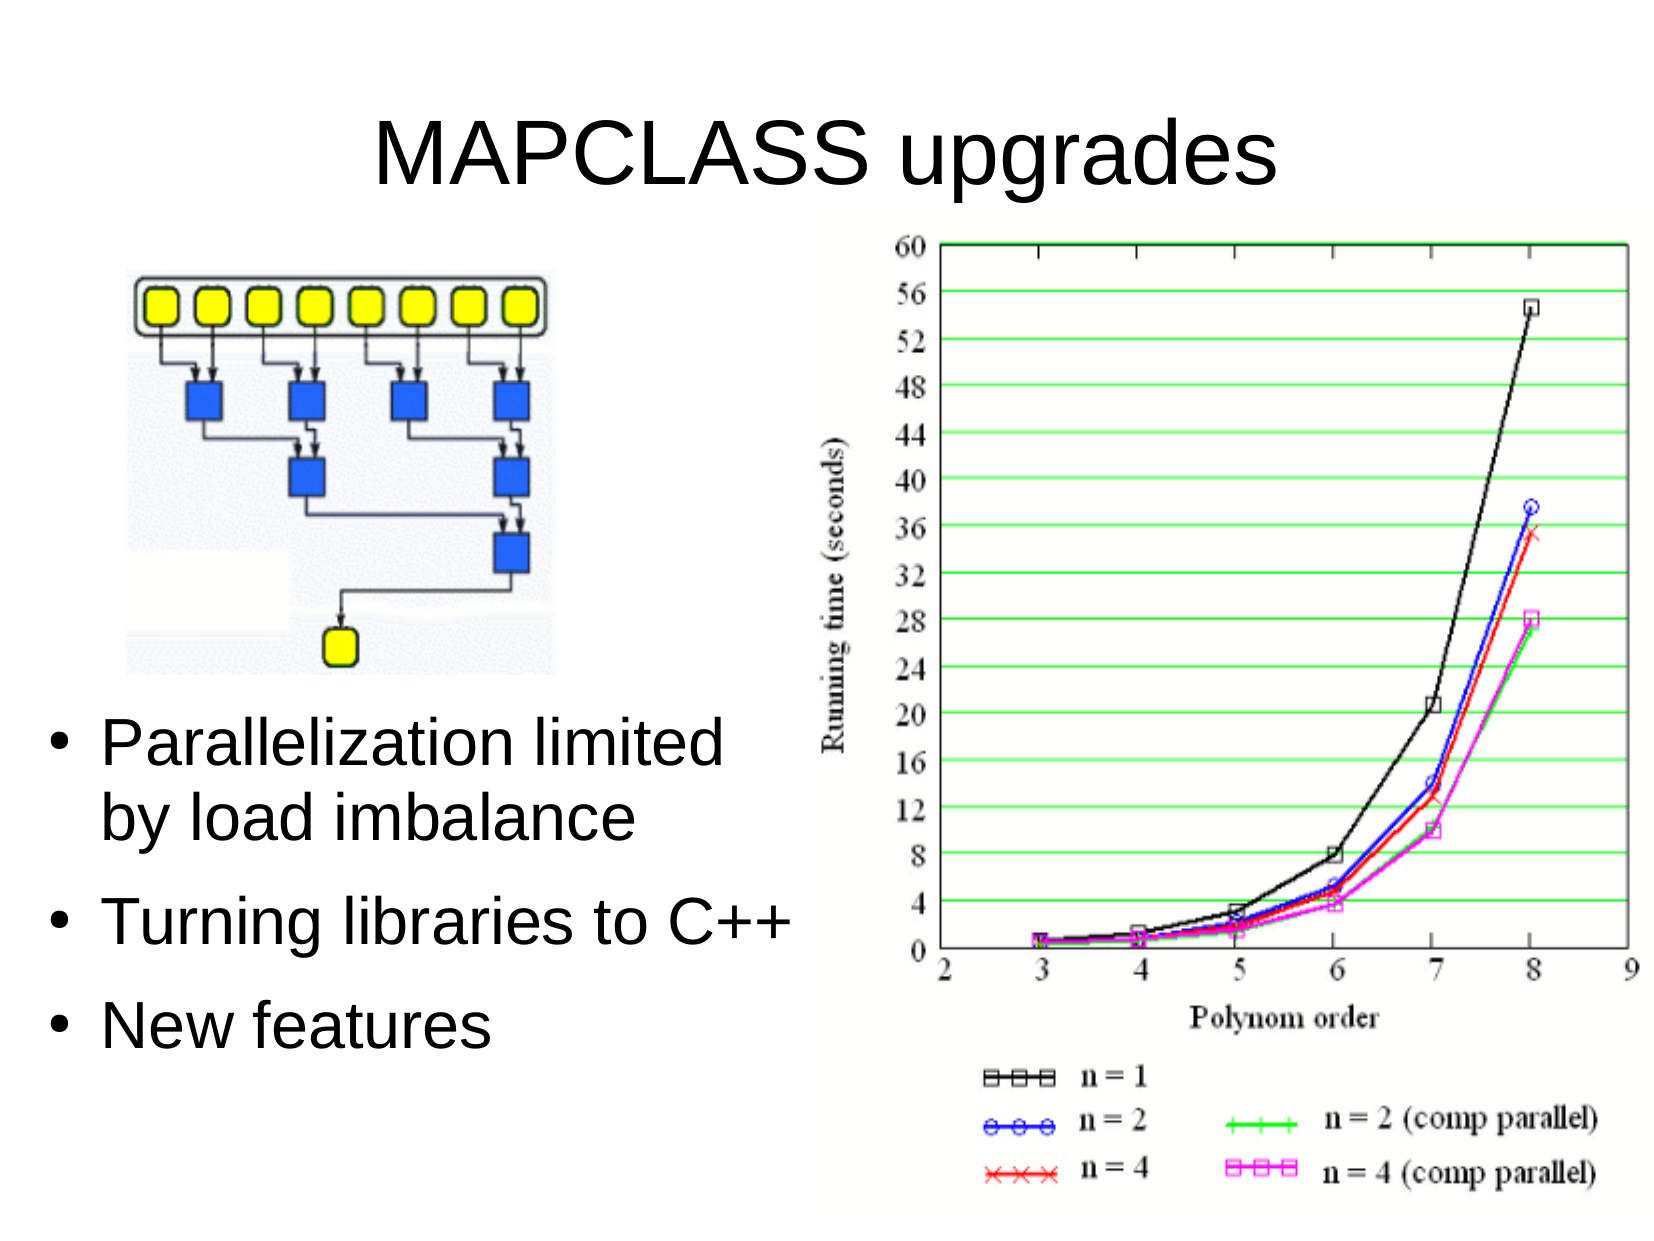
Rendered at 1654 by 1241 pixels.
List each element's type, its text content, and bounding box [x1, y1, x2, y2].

list Parallelization limited by load imbalance Turning libraries to C++ New features [30, 705, 810, 1216]
picture [810, 209, 1654, 1216]
title MAPCLASS upgrades [82, 56, 1571, 250]
picture [126, 269, 556, 676]
